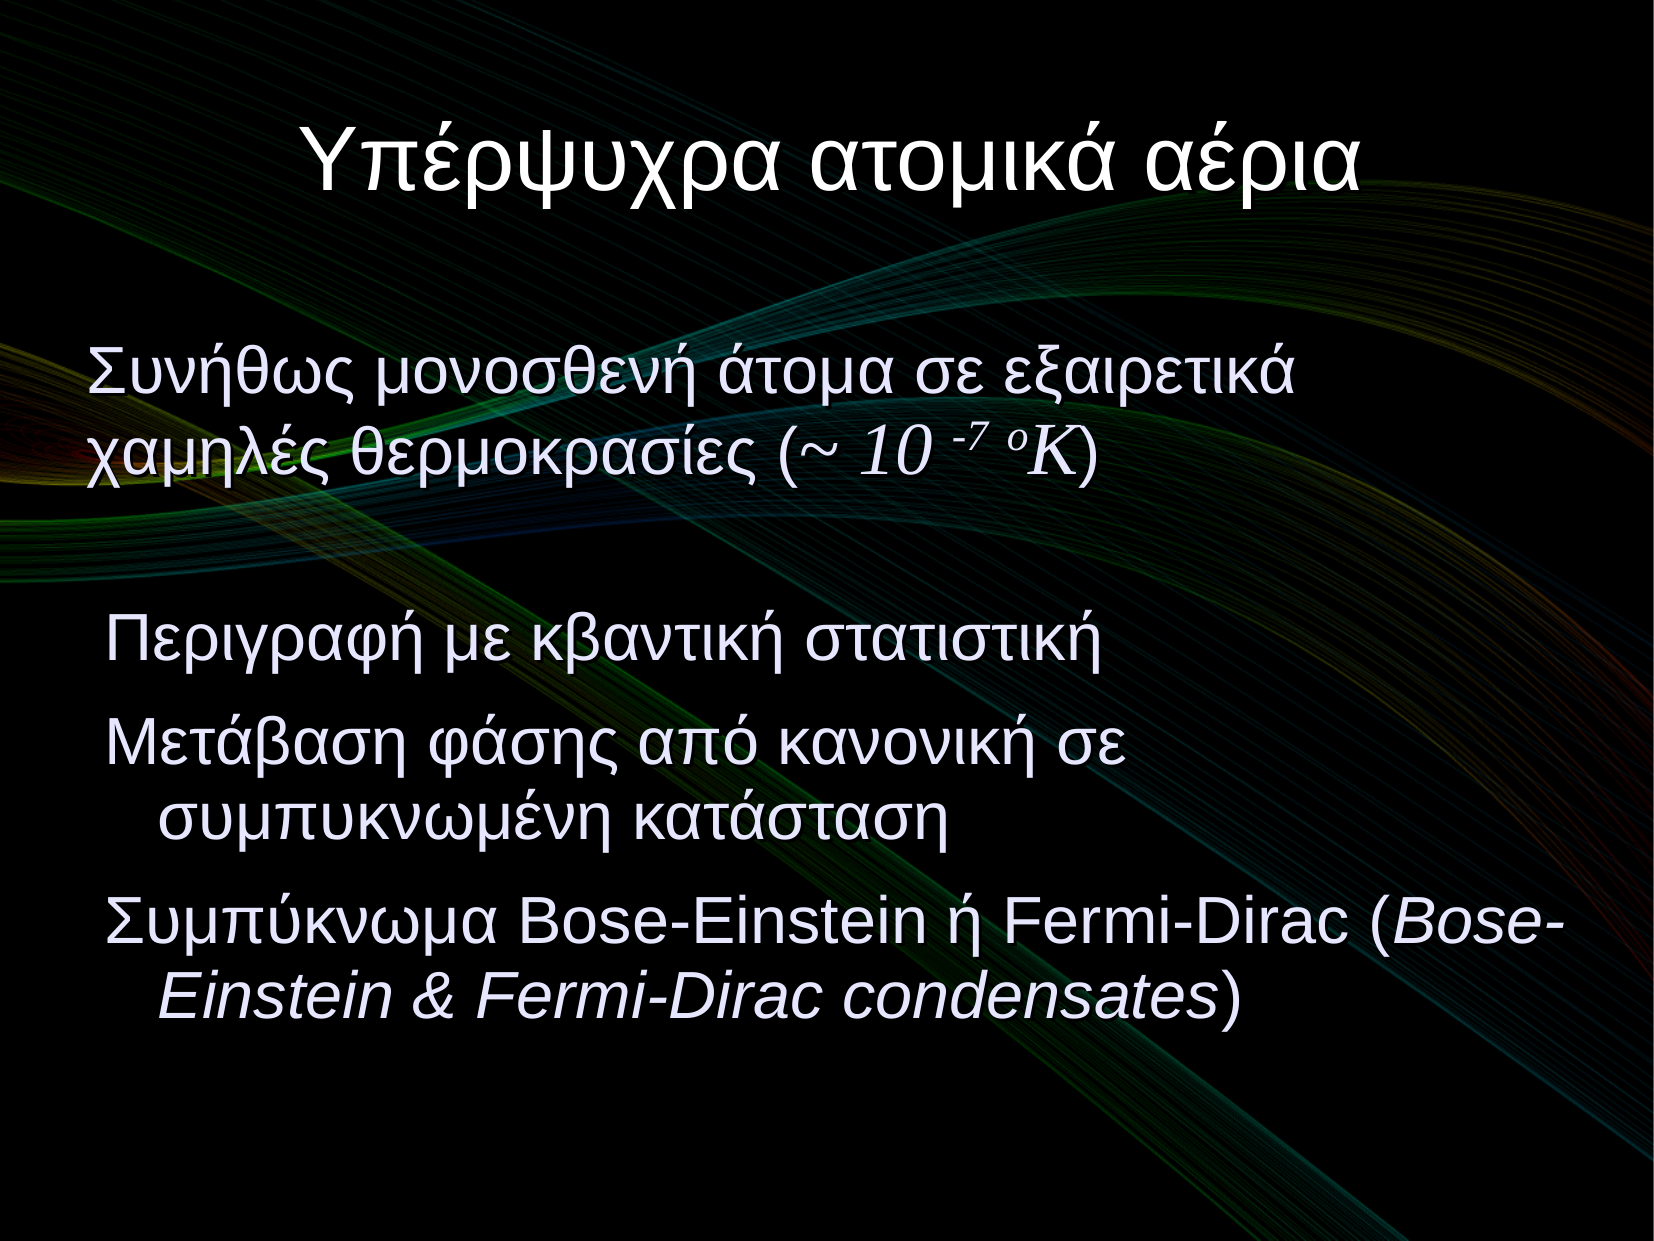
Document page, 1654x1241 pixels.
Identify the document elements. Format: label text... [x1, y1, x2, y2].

picture [0, 0, 1654, 1241]
list Περιγραφή με κβαντική στατιστική Μετάβαση φάσης από κανονική σε συμπυκνωμένη κατάσταση Συμπύκνωμα Bose-Einstein ή Fermi-Dirac (Bose-Einstein & Fermi-Dirac condensates) [86, 600, 1576, 1093]
text_box Συνήθως μονοσθενή άτομα σε εξαιρετικά χαμηλές θερμοκρασίες (~ 10 -7 οΚ) [72, 326, 1573, 499]
title Υπέρψυχρα ατομικά αέρια [86, 55, 1576, 263]
